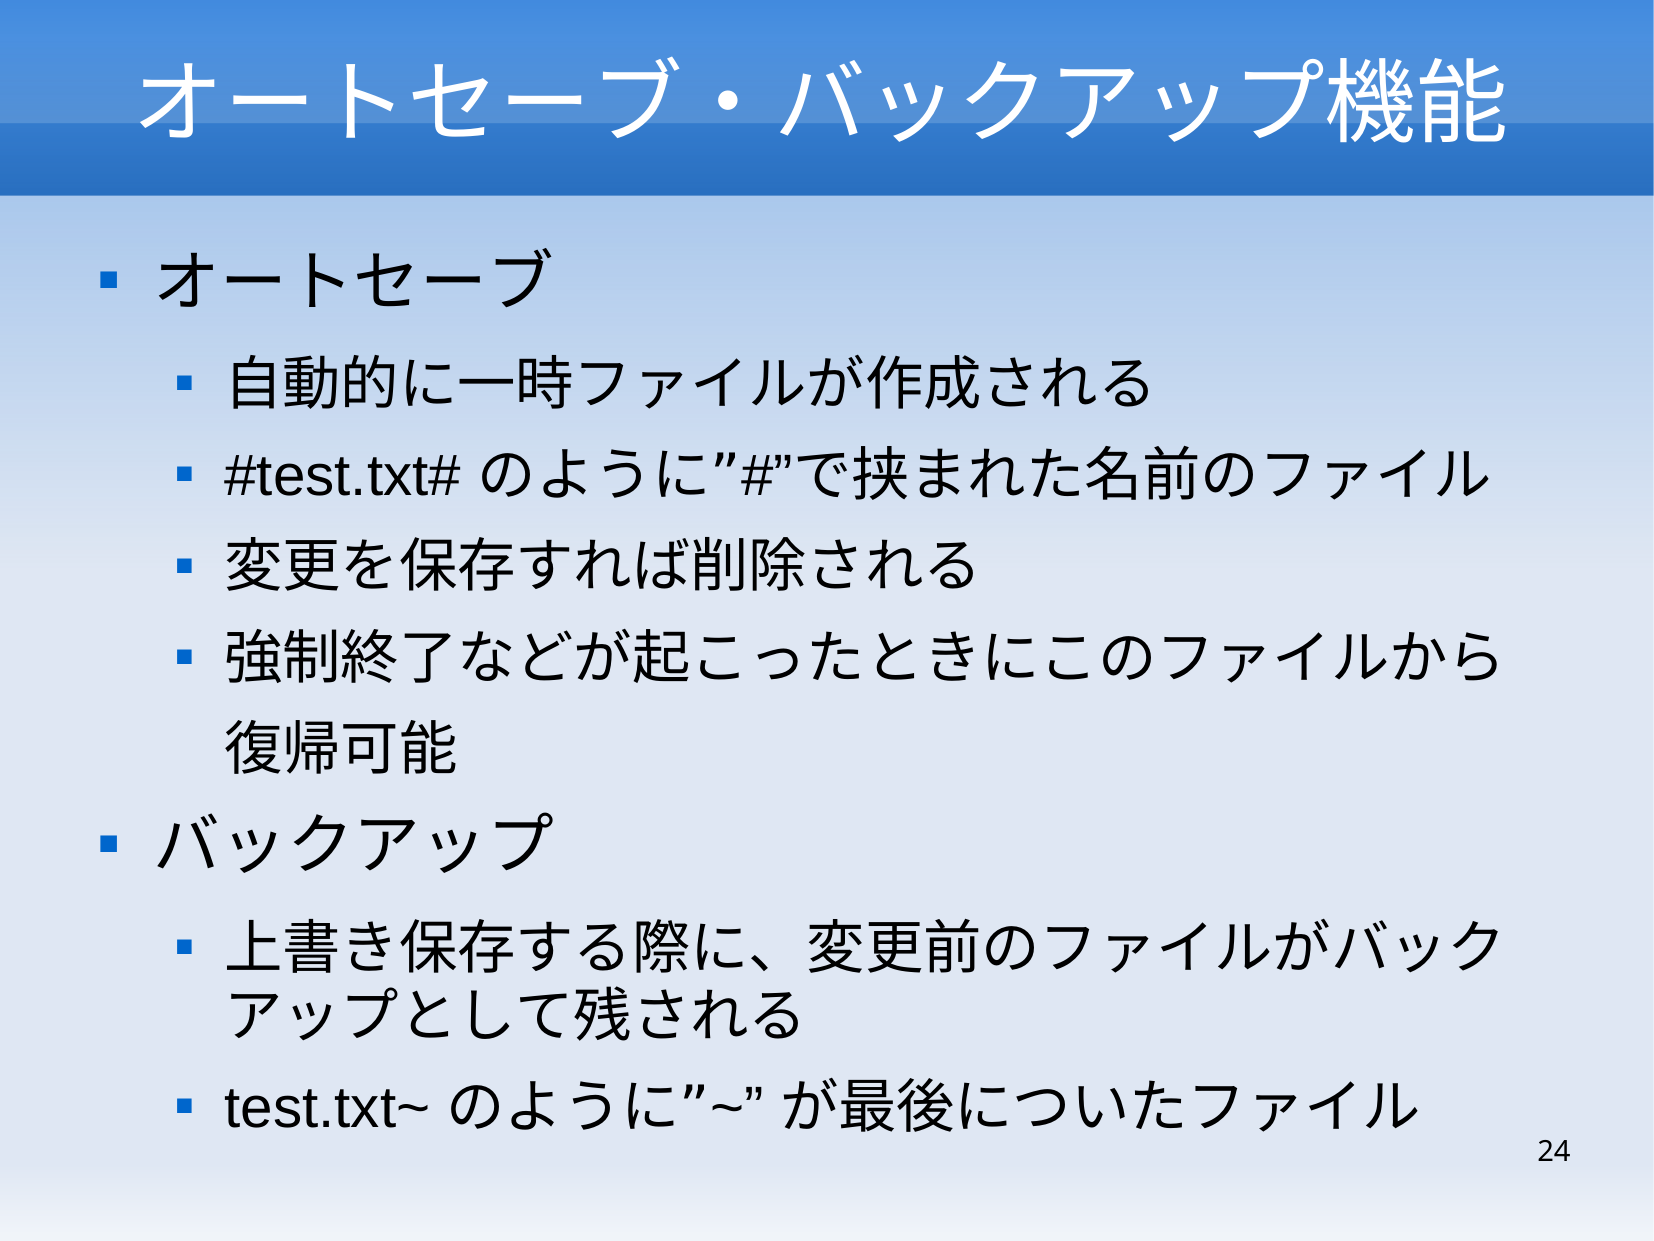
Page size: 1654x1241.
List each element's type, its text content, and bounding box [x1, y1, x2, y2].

title オートセーブ・バックアップ機能 [76, 0, 1565, 208]
picture [0, 0, 1654, 1241]
list オートセーブ 自動的に一時ファイルが作成される #test.txt# のように”#”で挟まれた名前のファイル 変更を保存すれば削除される 強制終了などが起こったときにこのファイルから 復帰可能 バックアップ 上書き保存する際に、変更前のファイルがバックアップとして残される test.txt~ のように”~” が最後についたファイル [82, 242, 1571, 1230]
